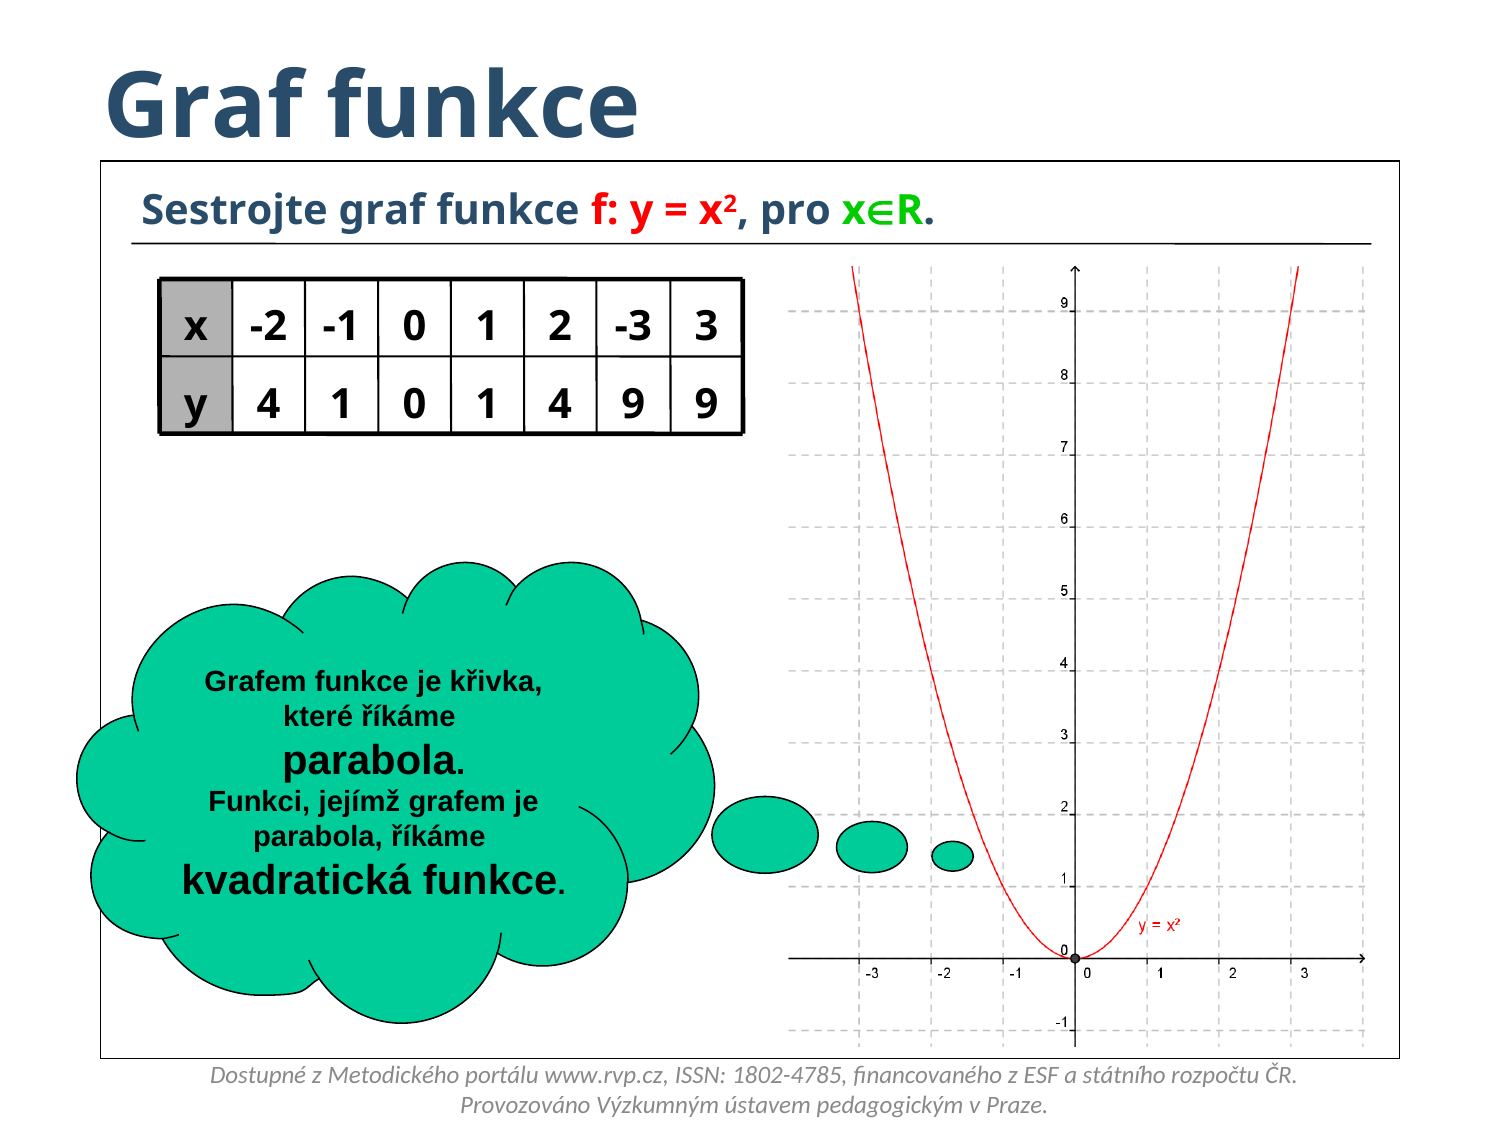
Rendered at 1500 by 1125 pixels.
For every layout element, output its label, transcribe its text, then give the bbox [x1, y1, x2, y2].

text_box -1 [307, 282, 377, 355]
text_box -2 [234, 282, 304, 355]
text_box 4 [234, 358, 304, 431]
text_box y [162, 358, 231, 431]
text_box 9 [672, 358, 740, 431]
text_box 2 [525, 282, 595, 355]
text_box x [162, 282, 231, 355]
text_box 1 [452, 282, 523, 355]
text_box 3 [672, 282, 740, 355]
text_box 9 [598, 358, 669, 431]
picture [788, 266, 1365, 1047]
text_box -3 [598, 282, 669, 355]
text_box 0 [380, 358, 450, 431]
text_box Grafem funkce je křivka, které říkáme parabola. Funkci, jejímž grafem je parabola, říkáme kvadratická funkce. [711, 796, 819, 874]
text_box Grafem funkce je křivka, které říkáme parabola. Funkci, jejímž grafem je parabola, říkáme kvadratická funkce. [836, 821, 908, 873]
text_box [100, 828, 107, 841]
text_box [100, 190, 1400, 1059]
text_box 1 [307, 358, 377, 431]
text_box Grafem funkce je křivka, které říkáme parabola. Funkci, jejímž grafem je parabola, říkáme kvadratická funkce. [76, 562, 715, 1024]
text_box 0 [380, 282, 449, 355]
title Graf funkce [88, 39, 1414, 190]
text_box 1 [452, 358, 523, 431]
text_box 4 [526, 358, 595, 431]
text_box Sestrojte graf funkce f: y = x2, pro xR. [126, 160, 1367, 256]
